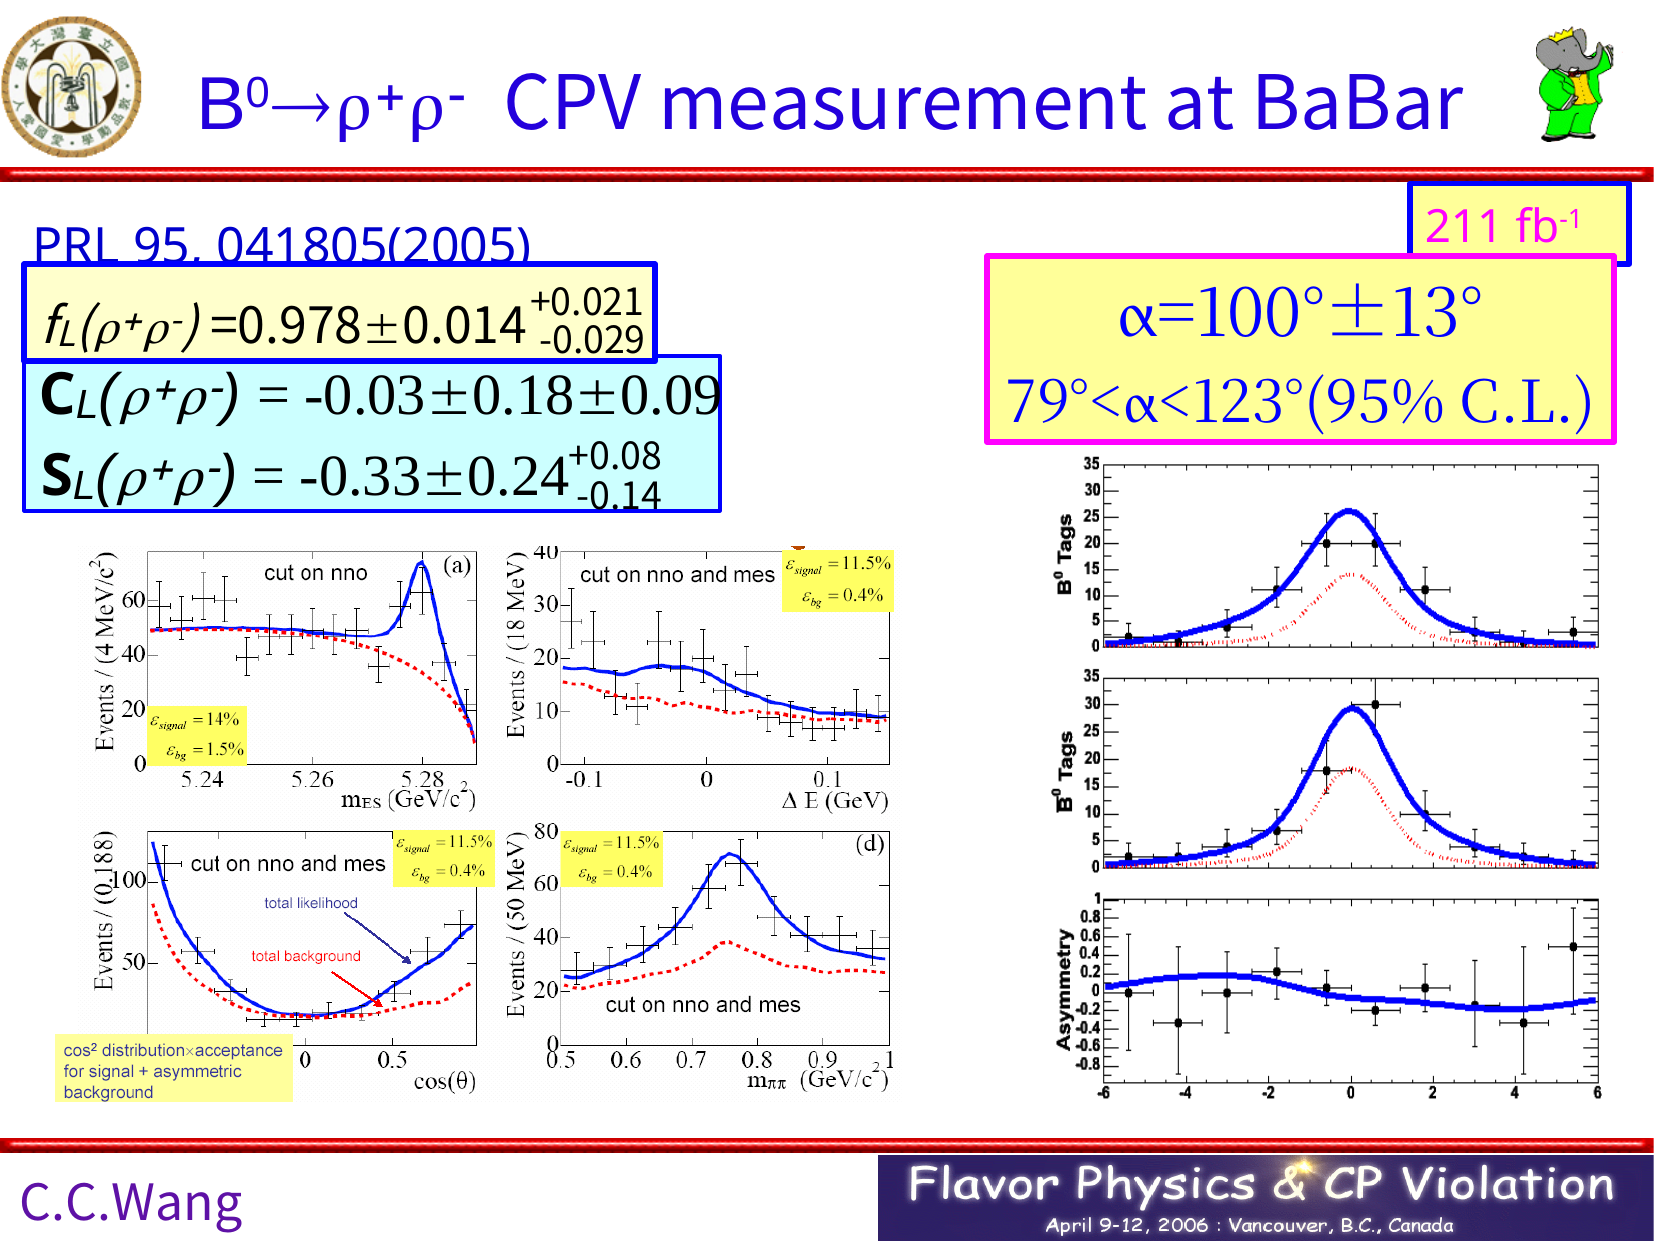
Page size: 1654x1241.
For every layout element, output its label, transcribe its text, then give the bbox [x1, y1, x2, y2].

text_box +0.021 [530, 272, 669, 335]
text_box =100°±13° 79°<<123°(95% C.L.) [986, 256, 1582, 440]
text_box PRL 95, 041805(2005) [32, 207, 606, 264]
picture [48, 546, 902, 1107]
picture [1536, 26, 1623, 142]
picture [1042, 417, 1623, 1112]
text_box [24, 264, 656, 362]
picture [0, 1138, 1654, 1153]
text_box -0.029 [539, 309, 652, 373]
picture [878, 1155, 1654, 1241]
title B0+- CPV measurement at BaBar [140, 22, 1520, 173]
text_box CL(+-) = -0.03±0.18±0.09 [23, 345, 766, 460]
picture [0, 167, 1654, 182]
picture [0, 15, 143, 159]
text_box SL(+-) = -0.33±0.24 [26, 425, 778, 540]
text_box +0.08 [568, 425, 664, 482]
text_box 211 fb-1 [1409, 183, 1630, 255]
text_box -0.14 [576, 466, 663, 523]
text_box fL(+-) =0.978±0.014 [40, 285, 747, 384]
